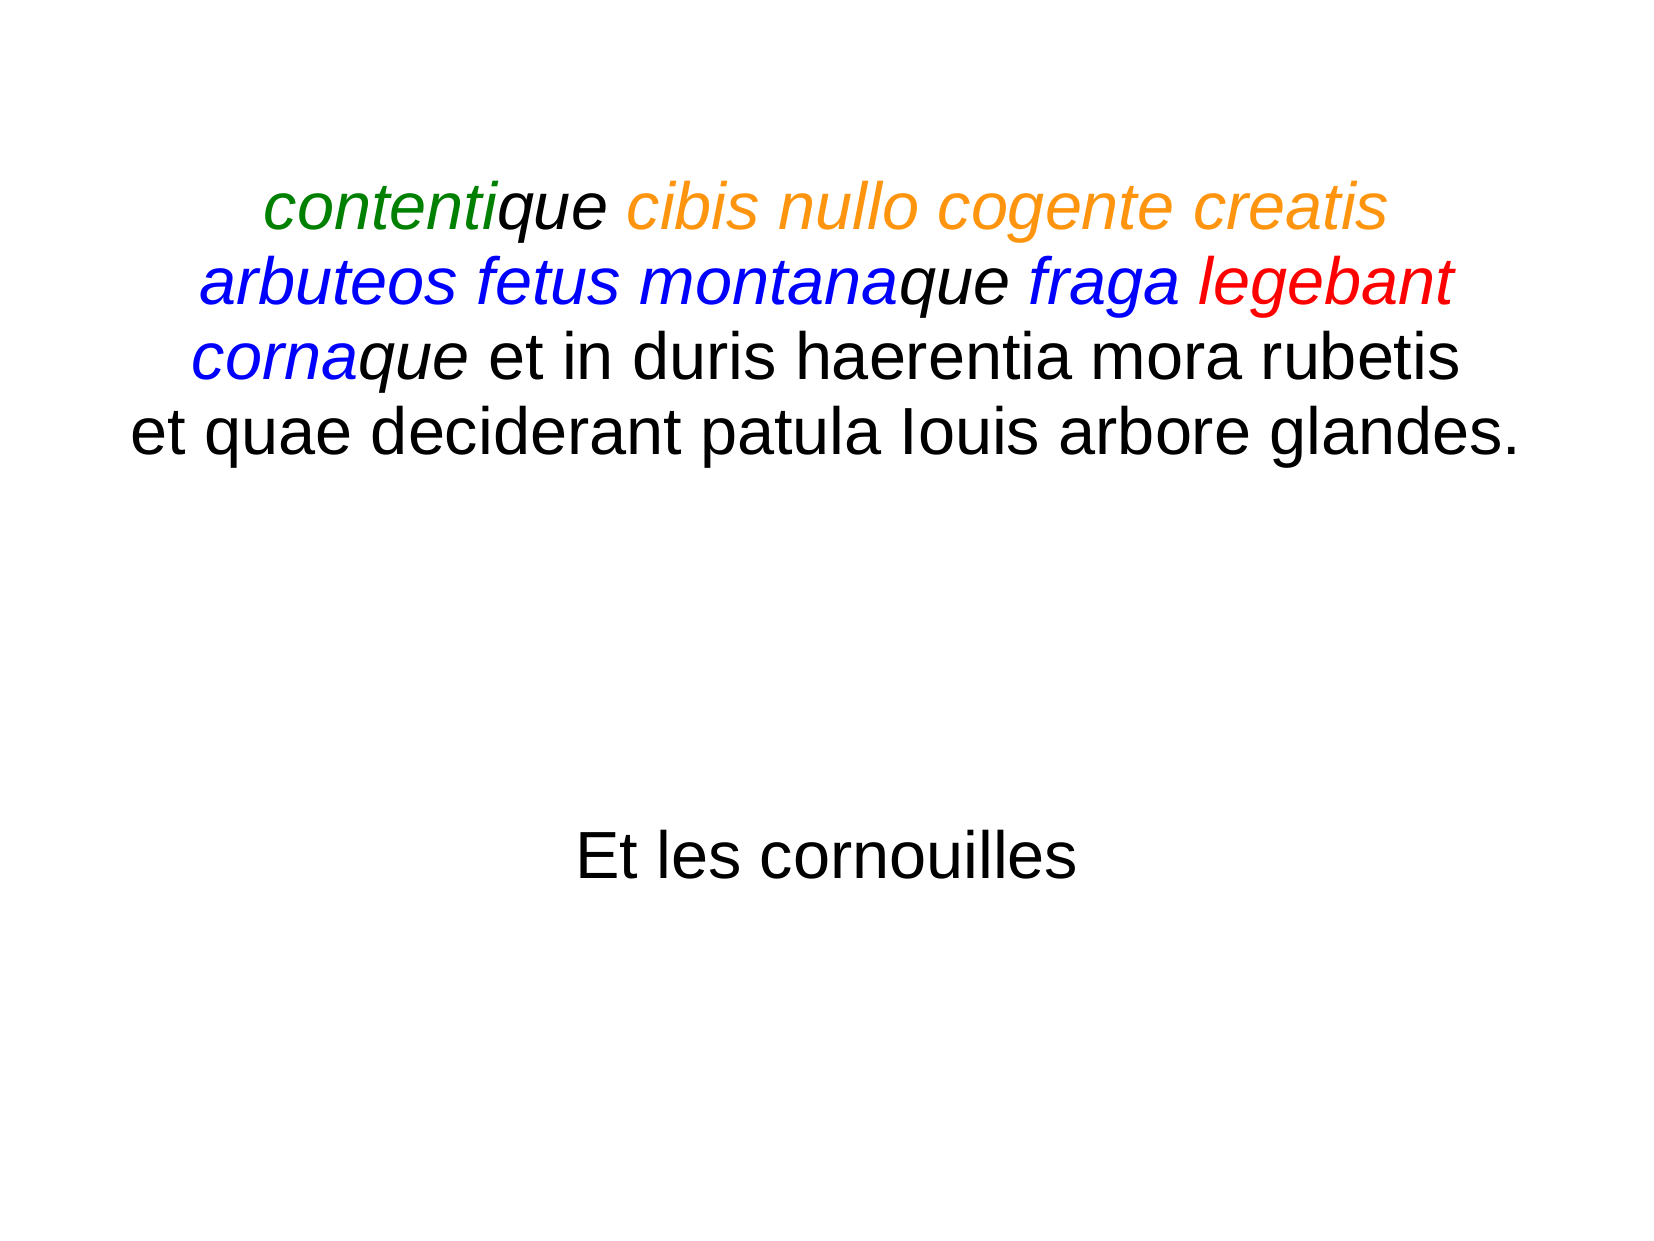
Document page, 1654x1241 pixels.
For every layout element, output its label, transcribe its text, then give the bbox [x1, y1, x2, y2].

subtitle Et les cornouilles [82, 602, 1571, 1109]
title contentique cibis nullo cogente creatis arbuteos fetus montanaque fraga legebant cornaque et in duris haerentia mora rubetis et quae deciderant patula Iouis arbore glandes. [47, 35, 1607, 603]
